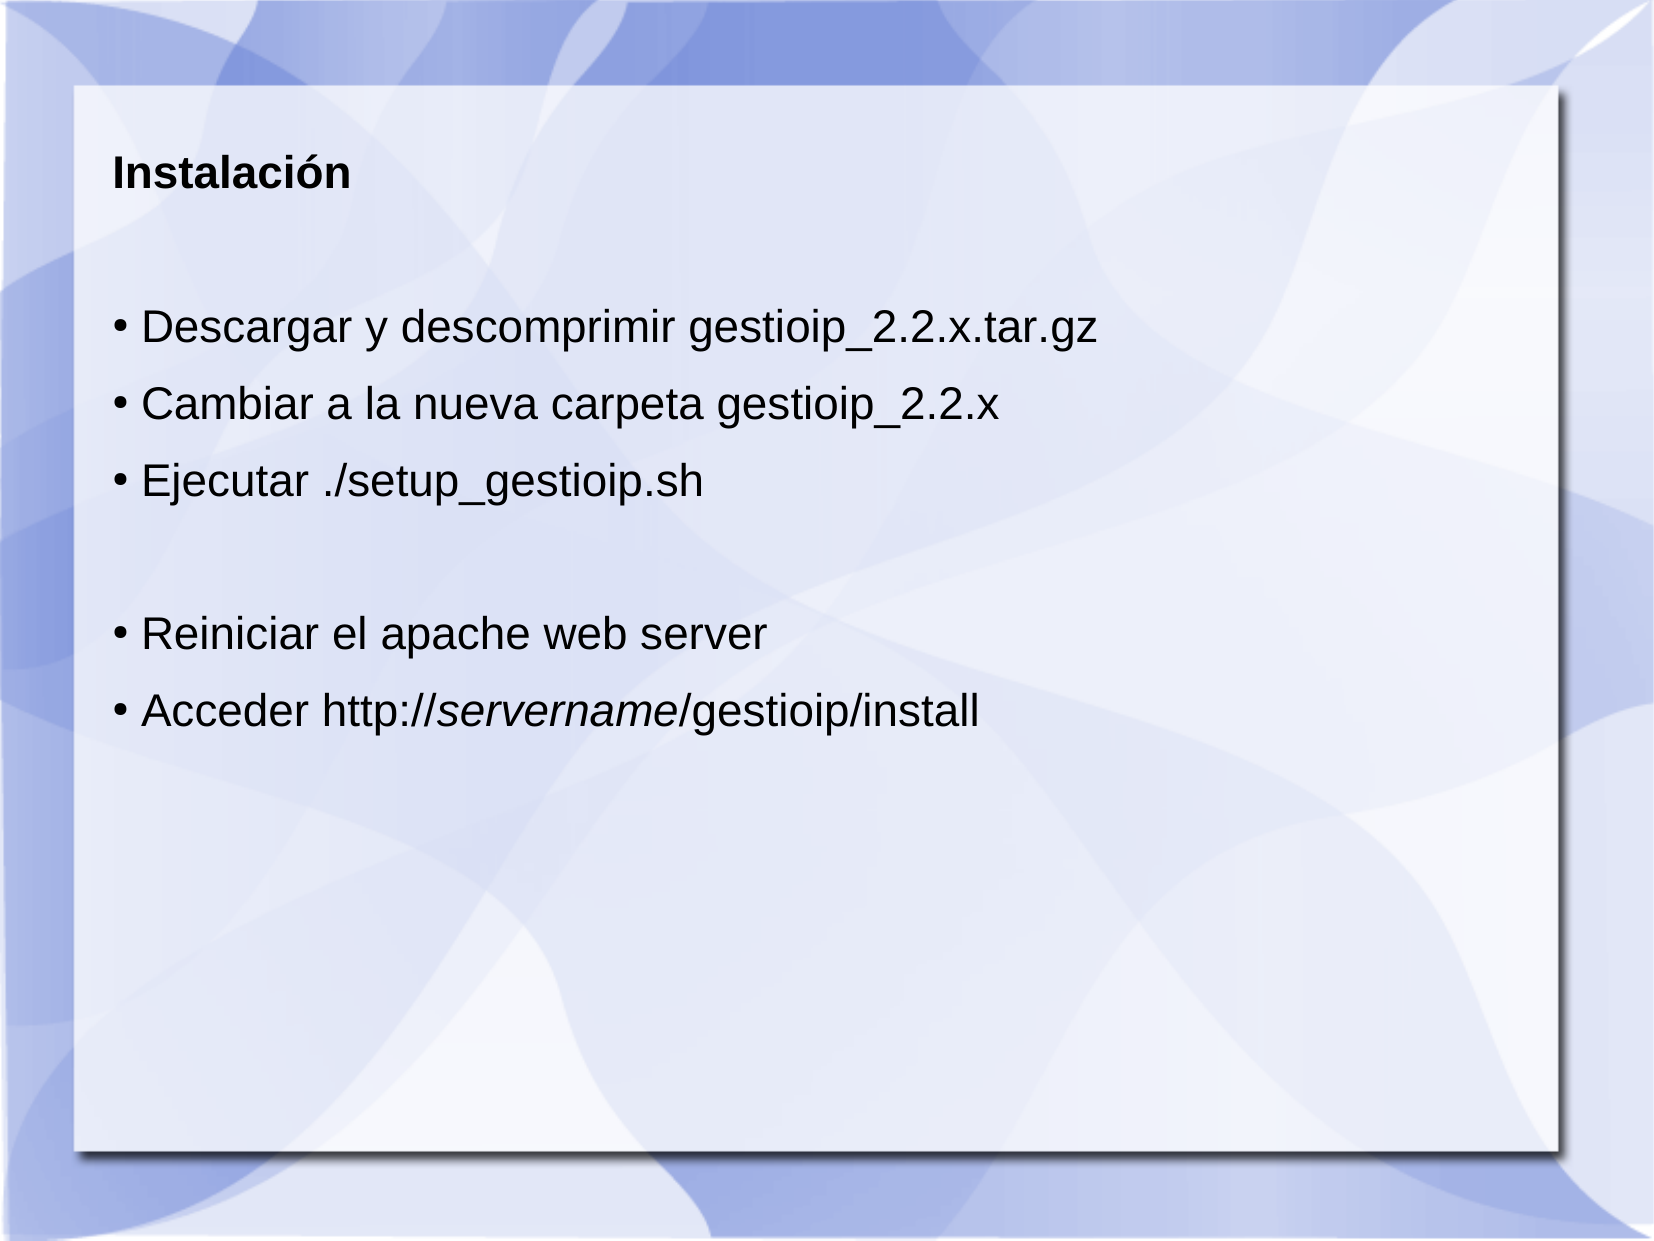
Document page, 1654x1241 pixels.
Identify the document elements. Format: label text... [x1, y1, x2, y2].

picture [0, 0, 1654, 1241]
text_box Instalación Descargar y descomprimir gestioip_2.2.x.tar.gz Cambiar a la nueva carpeta gestioip_2.2.x Ejecutar ./setup_gestioip.sh Reiniciar el apache web server Acceder http://servername/gestioip/install [112, 59, 1565, 927]
